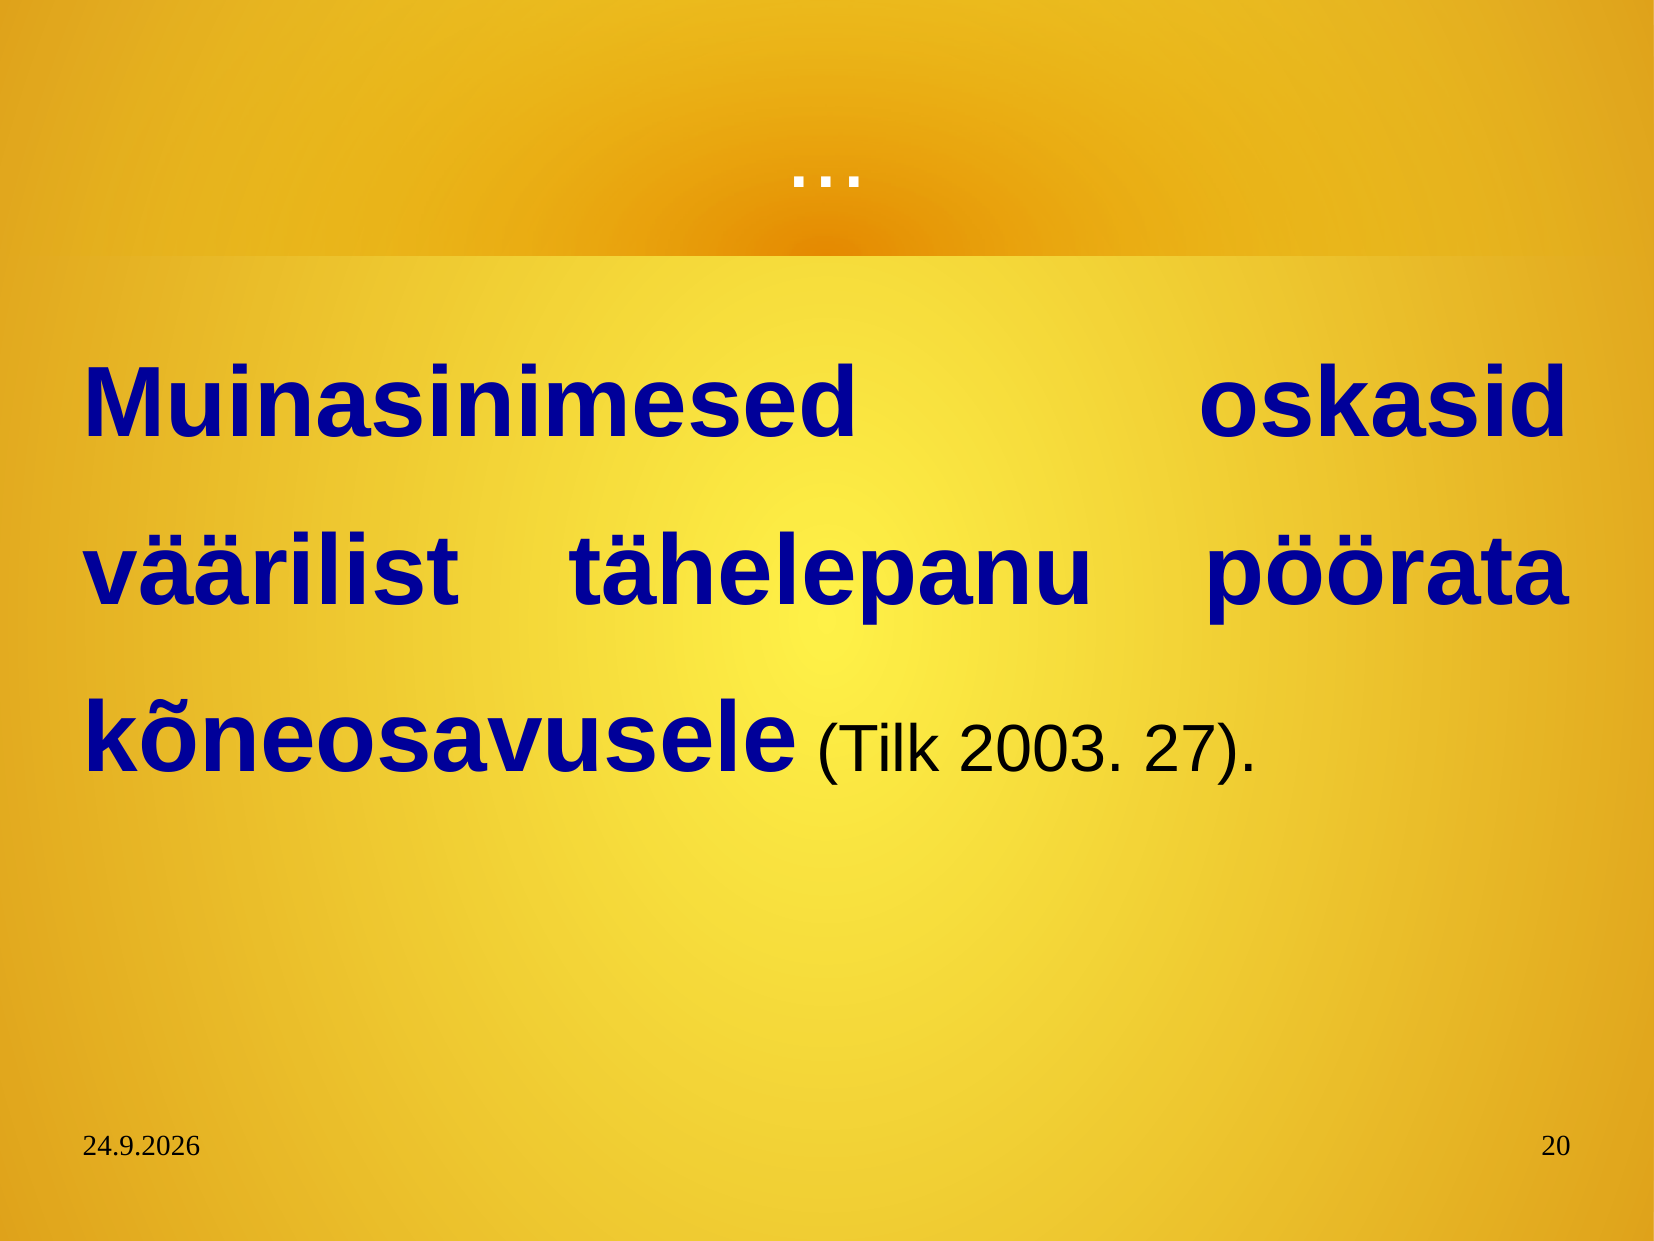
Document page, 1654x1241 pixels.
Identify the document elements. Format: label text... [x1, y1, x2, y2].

title ... [82, 49, 1571, 257]
list Muinasinimesed oskasid väärilist tähelepanu pöörata kõneosavusele (Tilk 2003. 27). [82, 290, 1571, 1010]
